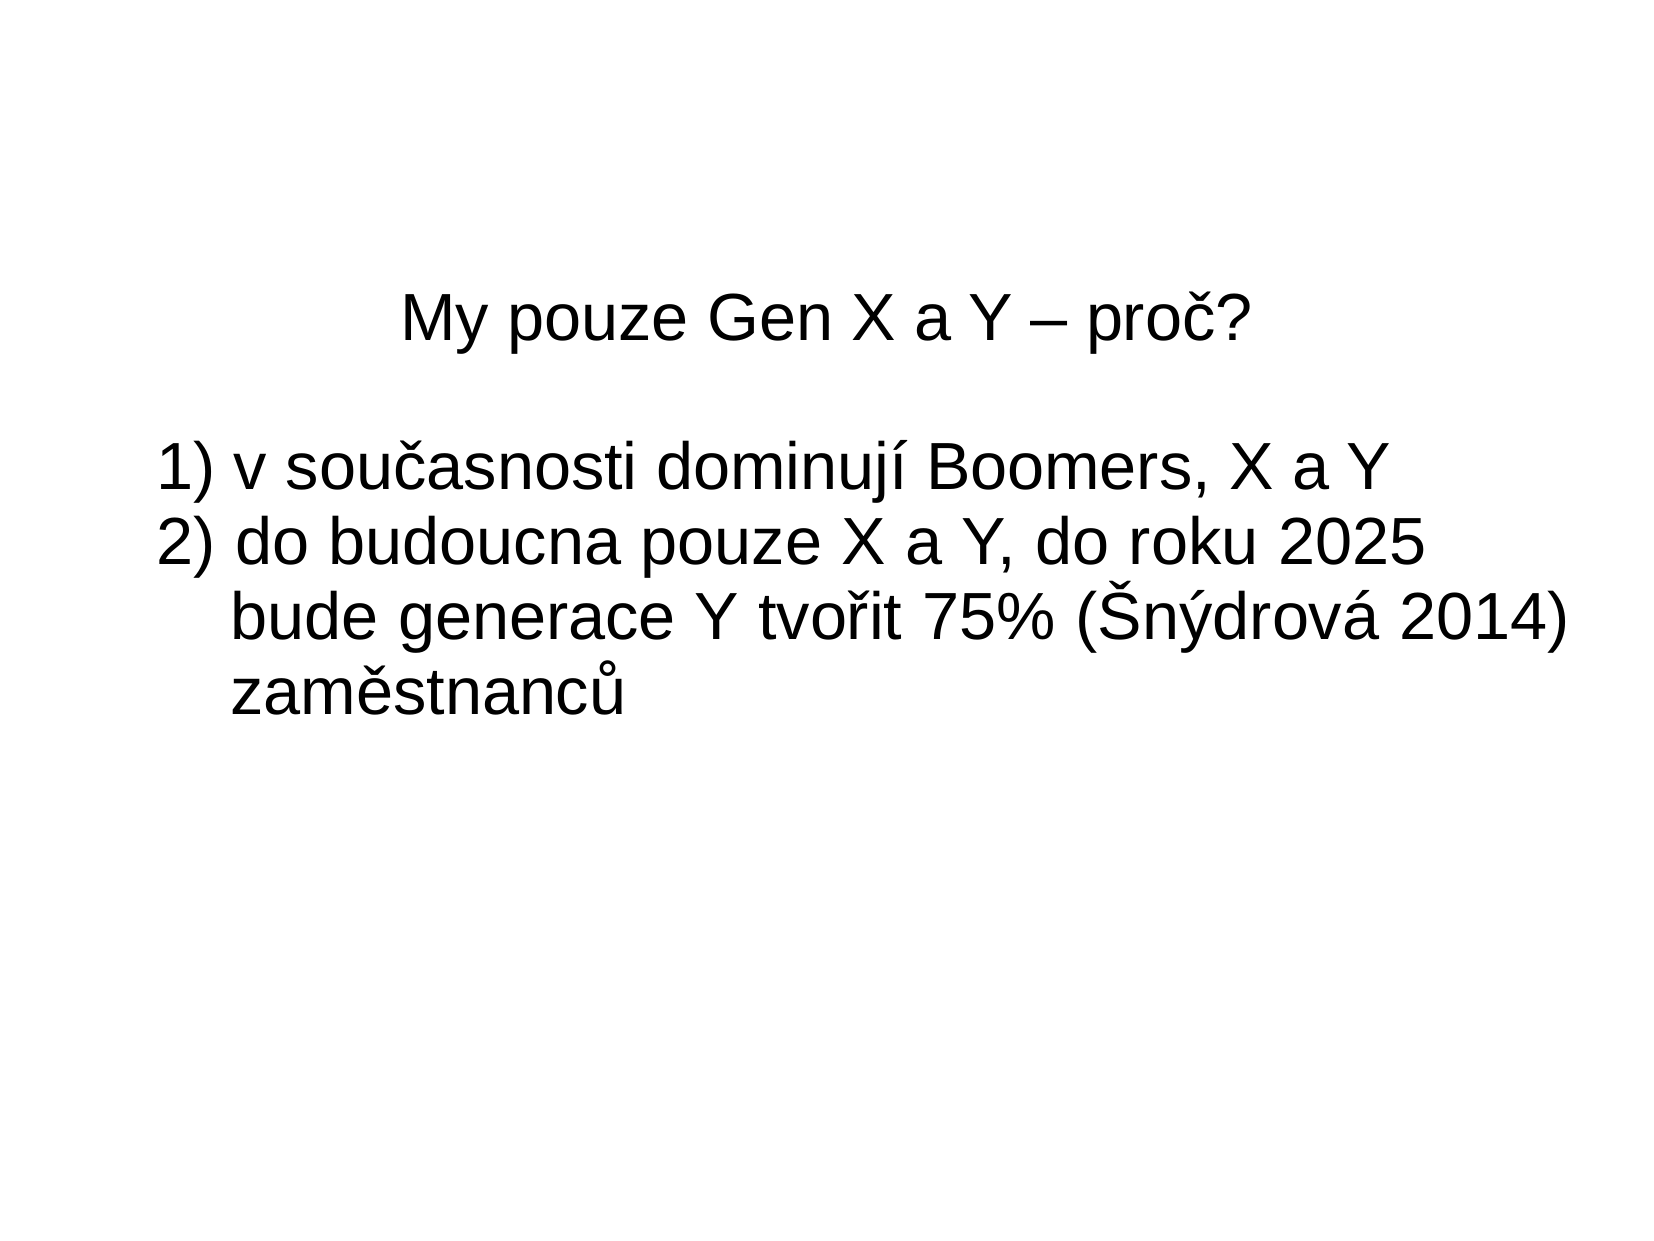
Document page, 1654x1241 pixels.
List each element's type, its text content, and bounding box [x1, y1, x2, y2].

subtitle My pouze Gen X a Y – proč? 1) v současnosti dominují Boomers, X a Y 2) do budoucna pouze X a Y, do roku 2025 bude generace Y tvořit 75% (Šnýdrová 2014) zaměstnanců [82, 49, 1571, 1109]
